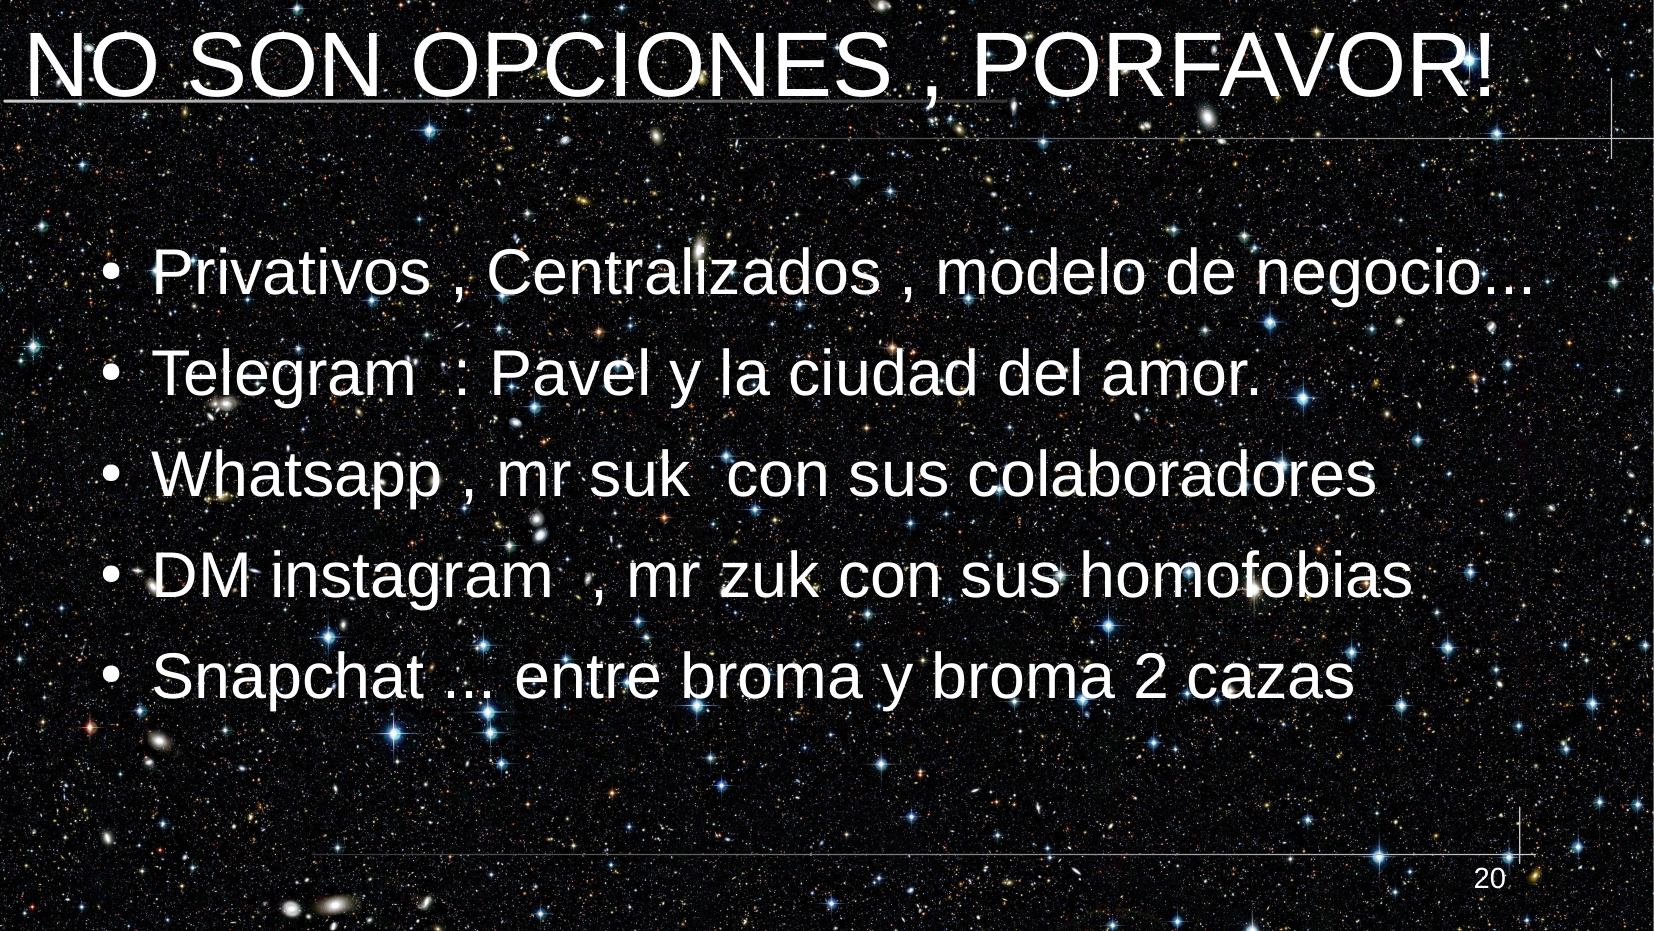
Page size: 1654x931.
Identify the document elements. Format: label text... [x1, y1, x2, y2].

list Privativos , Centralizados , modelo de negocio... Telegram : Pavel y la ciudad del amor. Whatsapp , mr suk con sus colaboradores DM instagram , mr zuk con sus homofobias Snapchat ... entre broma y broma 2 cazas [82, 236, 1565, 776]
picture [0, 0, 1654, 931]
title NO SON OPCIONES , PORFAVOR! [23, 11, 1589, 119]
